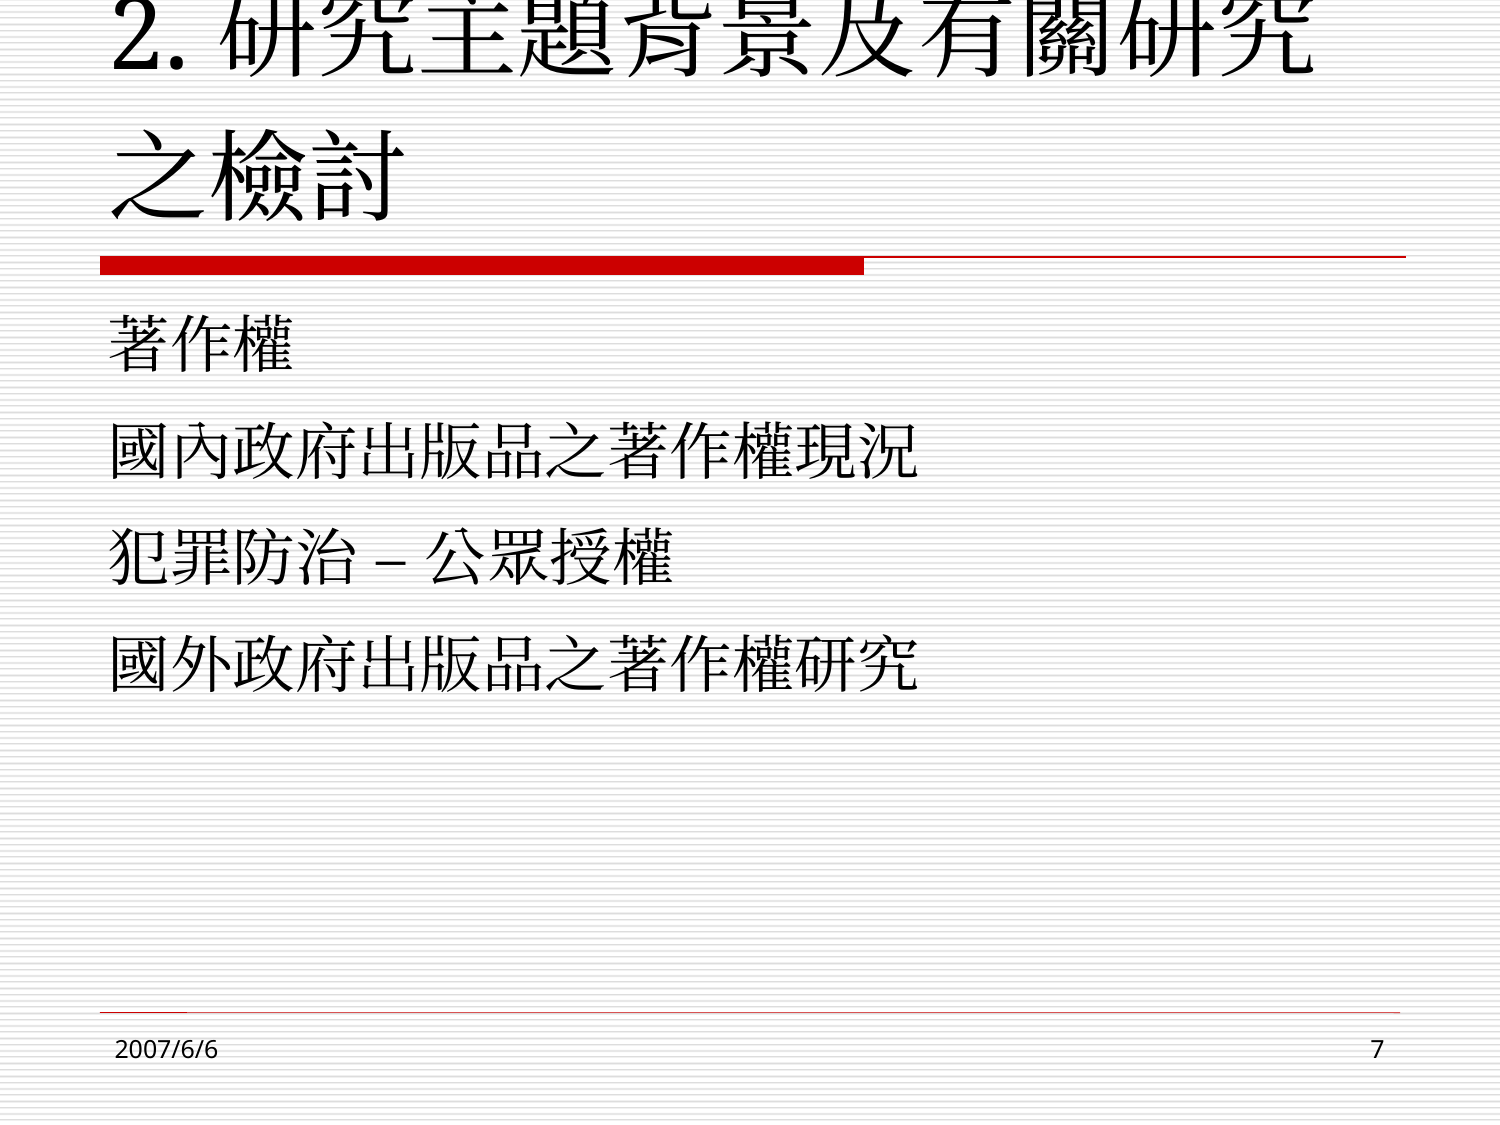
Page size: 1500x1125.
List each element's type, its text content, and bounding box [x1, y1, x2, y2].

title 2.研究主題背景及有關研究之檢討 [94, 0, 1407, 250]
list 著作權 國內政府出版品之著作權現況 犯罪防治 – 公眾授權 國外政府出版品之著作權研究 [92, 287, 1406, 1021]
picture [0, 0, 1500, 1125]
